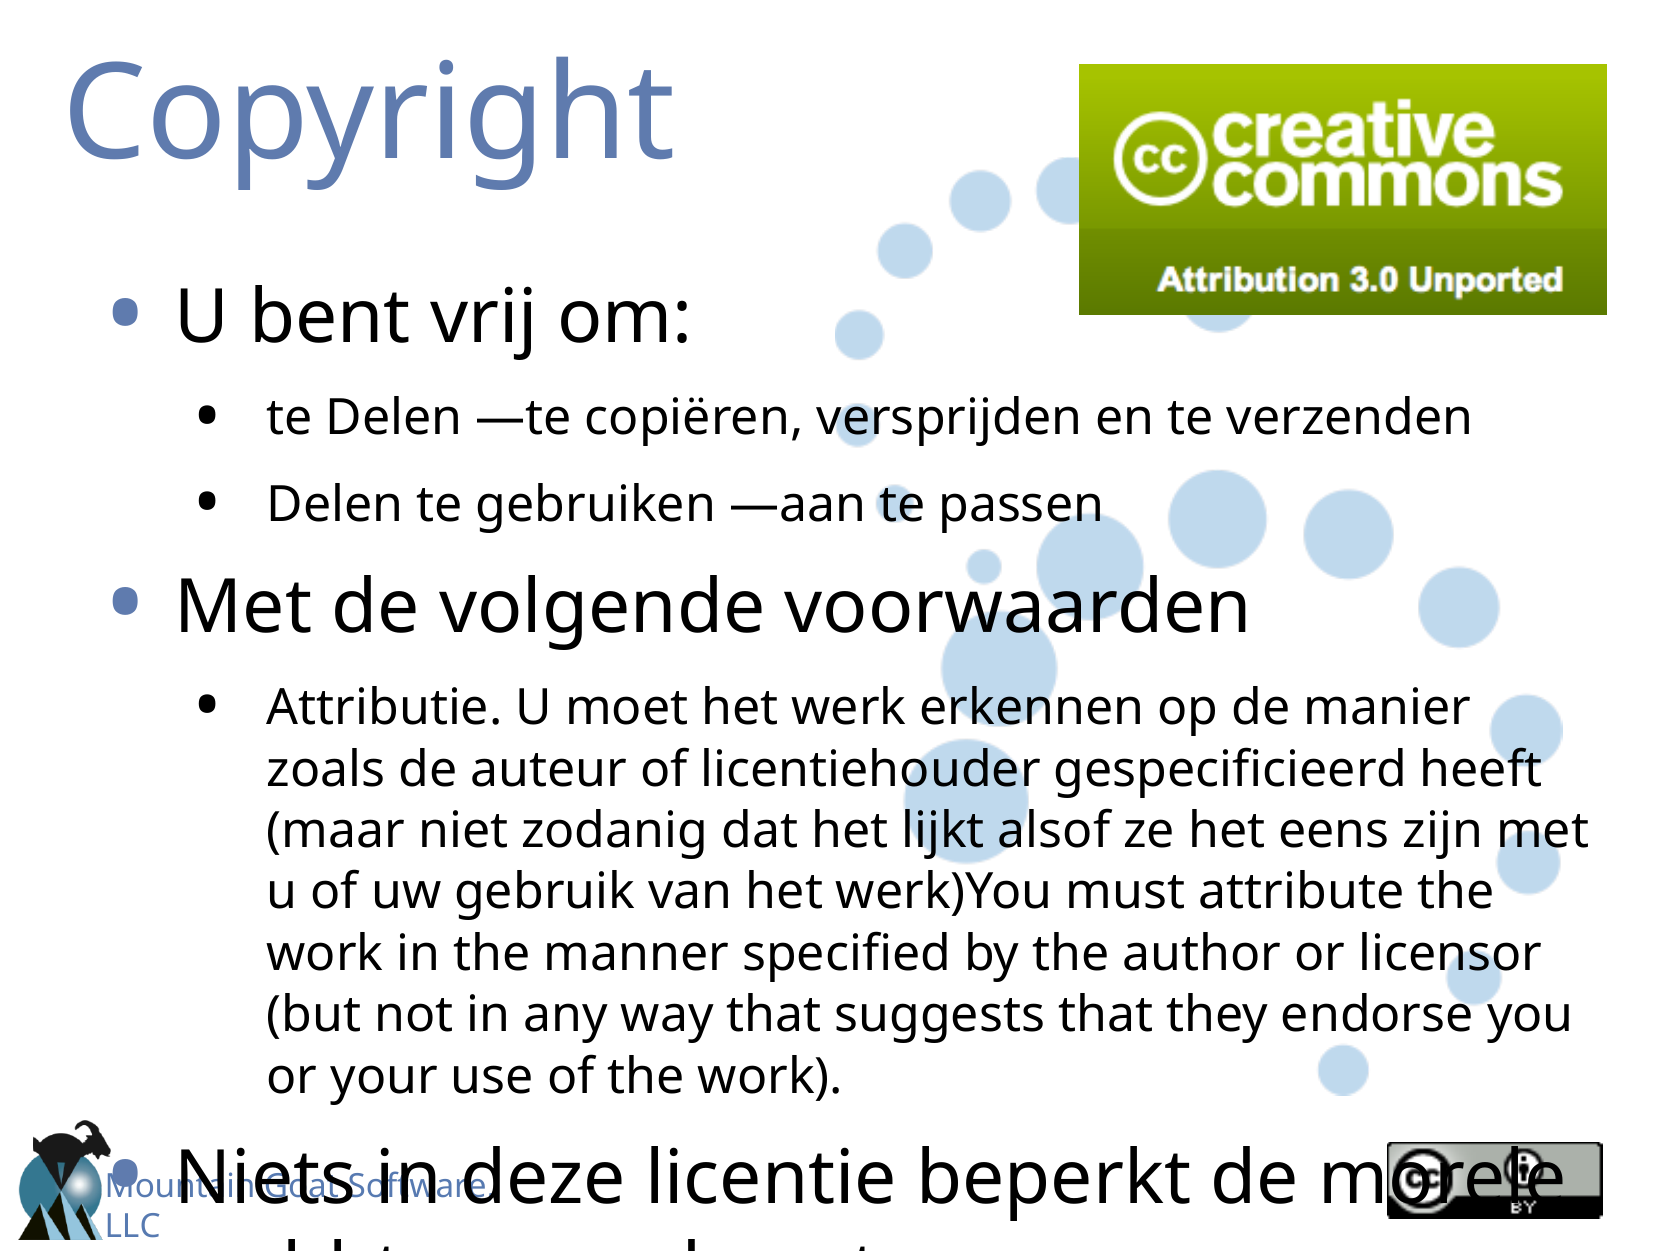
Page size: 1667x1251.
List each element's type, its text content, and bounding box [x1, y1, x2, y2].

picture [18, 1120, 56, 1240]
list U bent vrij om: te Delen ―te copiëren, versprijden en te verzenden Delen te gebruiken ―aan te passen Met de volgende voorwaarden Attributie. U moet het werk erkennen op de manier zoals de auteur of licentiehouder gespecificieerd heeft (maar niet zodanig dat het lijkt alsof ze het eens zijn met u of uw gebruik van het werk)You must attribute the work in the manner specified by the author or licensor (but not in any way that suggests that they endorse you or your use of the work). Niets in deze licentie beperkt de morele rechhten van de auteur Meer informatie op http://creativecommons.org/licenses/by/3.0/ [56, 262, 1609, 1251]
picture [835, 64, 1607, 315]
title Copyright [56, 18, 1609, 194]
